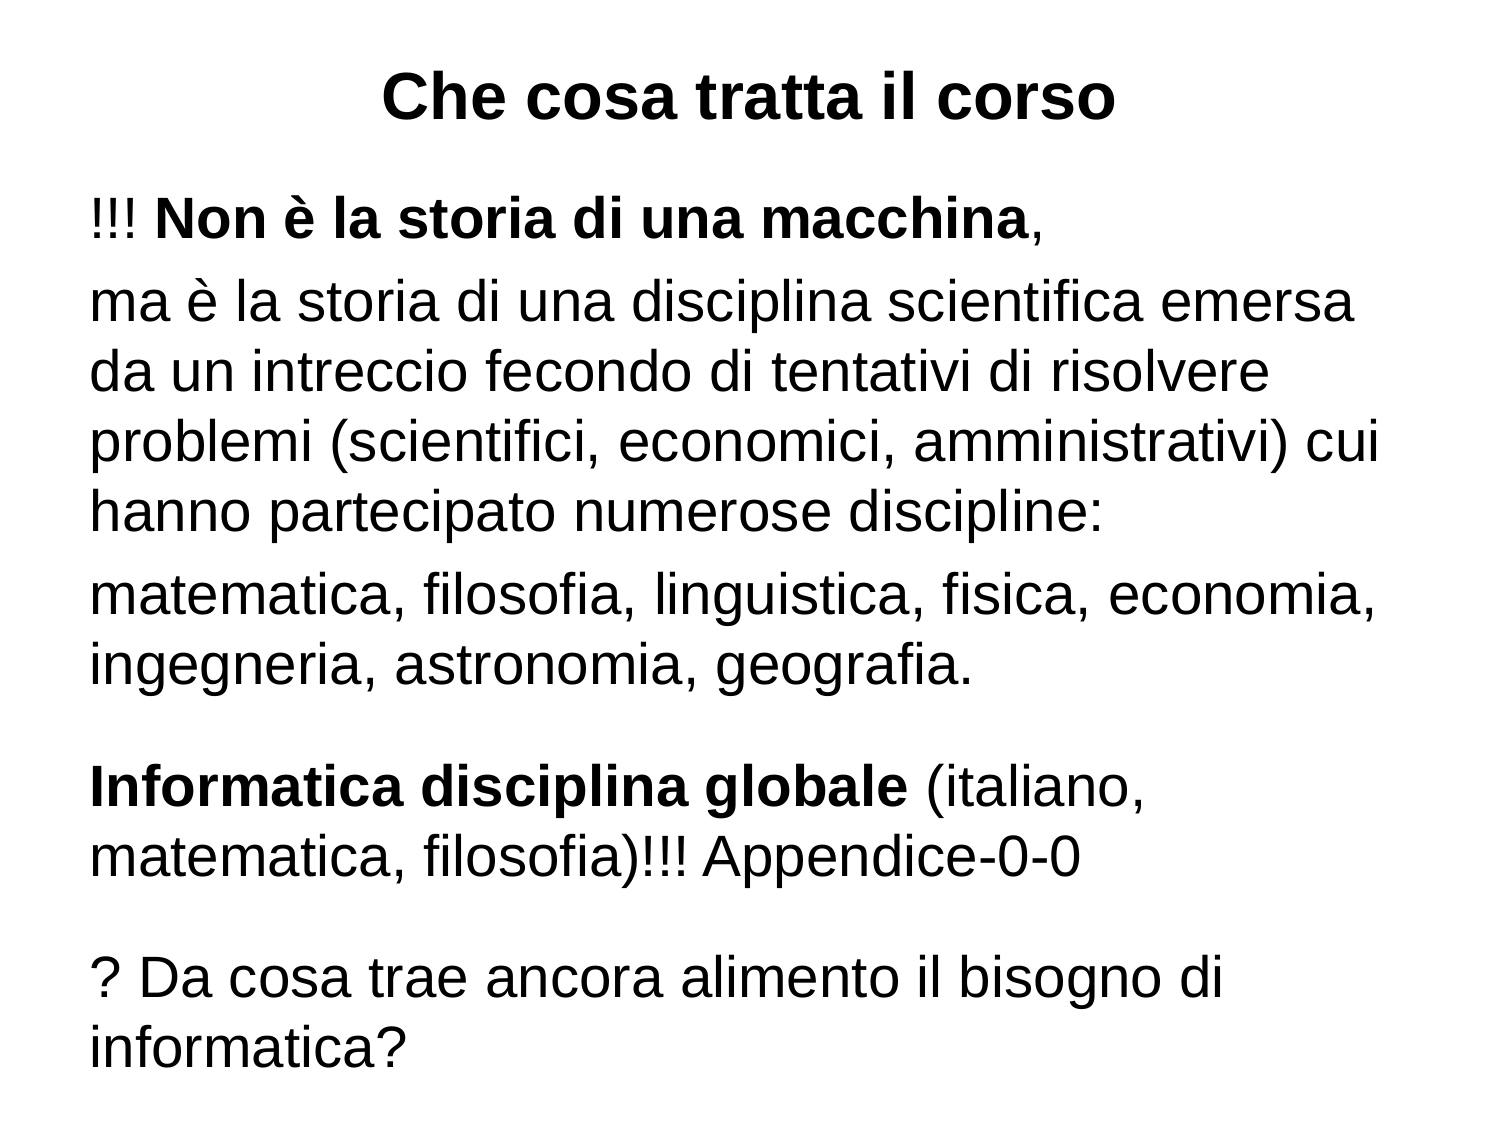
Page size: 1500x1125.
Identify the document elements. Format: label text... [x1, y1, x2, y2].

list !!! Non è la storia di una macchina, ma è la storia di una disciplina scientifica emersa da un intreccio fecondo di tentativi di risolvere problemi (scientifici, economici, amministrativi) cui hanno partecipato numerose discipline: matematica, filosofia, linguistica, fisica, economia, ingegneria, astronomia, geografia. Informatica disciplina globale (italiano, matematica, filosofia)!!! Appendice-0-0 ? Da cosa trae ancora alimento il bisogno di informatica? [75, 172, 1425, 1083]
title Che cosa tratta il corso [75, 45, 1425, 172]
